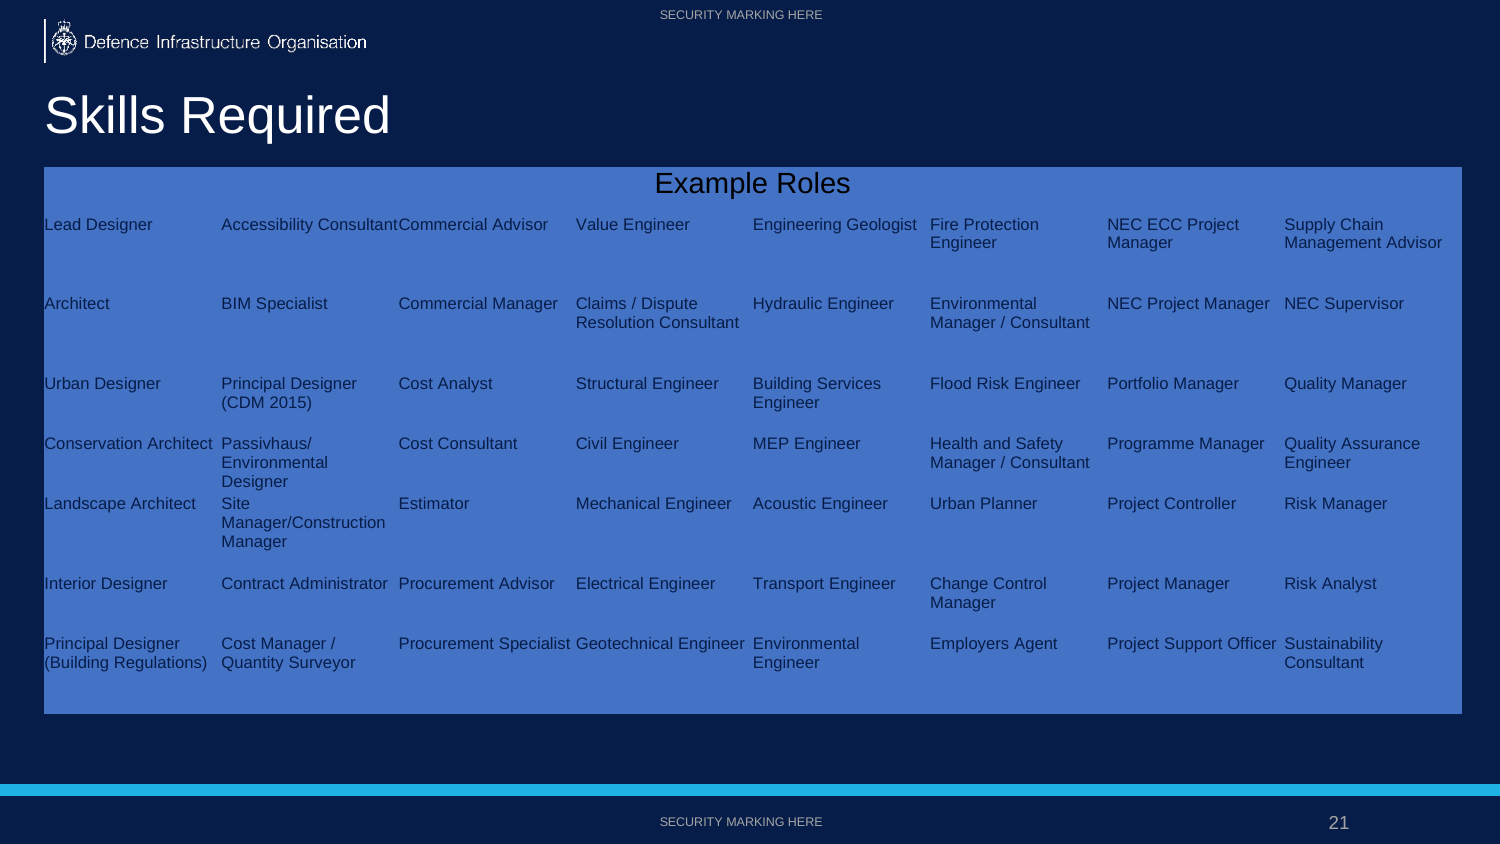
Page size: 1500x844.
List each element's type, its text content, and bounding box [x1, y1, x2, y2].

table_cell Geotechnical Engineer [576, 635, 753, 714]
table_cell Claims / Dispute Resolution Consultant [576, 295, 753, 374]
text_box [1328, 810, 1462, 833]
table_cell Environmental Engineer [753, 635, 930, 714]
table_cell BIM Specialist [221, 295, 399, 374]
table_cell Structural Engineer [576, 374, 753, 434]
table_cell Urban Designer [44, 374, 221, 434]
table_cell Accessibility Consultant [221, 215, 399, 295]
table_cell Health and Safety Manager / Consultant [930, 434, 1107, 495]
table_cell NEC Supervisor [1284, 295, 1462, 374]
table_cell Fire Protection Engineer [930, 215, 1107, 295]
table_cell Civil Engineer [576, 434, 753, 495]
table_cell Transport Engineer [753, 574, 930, 635]
table_cell Engineering Geologist [753, 215, 930, 295]
table_cell Procurement Advisor [399, 574, 576, 635]
table_cell Commercial Advisor [399, 215, 576, 295]
table_cell Principal Designer (CDM 2015) [221, 374, 399, 434]
table_cell Site Manager/Construction Manager [221, 495, 399, 574]
table_cell Portfolio Manager [1107, 374, 1284, 434]
table_cell Procurement Specialist [399, 635, 576, 714]
table_cell Employers Agent [930, 635, 1107, 714]
table_cell Hydraulic Engineer [753, 295, 930, 374]
table_cell Landscape Architect [44, 495, 221, 574]
table_cell Interior Designer [44, 574, 221, 635]
table_cell Urban Planner [930, 495, 1107, 574]
table_cell Project Controller [1107, 495, 1284, 574]
table_cell Quality Assurance Engineer [1284, 434, 1462, 495]
table_cell Passivhaus/Environmental Designer [221, 434, 399, 495]
table_cell Sustainability Consultant [1284, 635, 1462, 714]
table_cell MEP Engineer [753, 434, 930, 495]
table_cell NEC Project Manager [1107, 295, 1284, 374]
table_cell Flood Risk Engineer [930, 374, 1107, 434]
table_cell Project Support Officer [1107, 635, 1284, 714]
table_cell Architect [44, 295, 221, 374]
table_cell Building Services Engineer [753, 374, 930, 434]
table_cell Principal Designer (Building Regulations) [44, 635, 221, 714]
table_cell Value Engineer [576, 215, 753, 295]
table_cell Lead Designer [44, 215, 221, 295]
table_cell Project Manager [1107, 574, 1284, 635]
table_cell Cost Analyst [399, 374, 576, 434]
table_cell Risk Manager [1284, 495, 1462, 574]
table_cell Supply Chain Management Advisor [1284, 215, 1462, 295]
table_cell NEC ECC Project Manager [1107, 215, 1284, 295]
table_cell Mechanical Engineer [576, 495, 753, 574]
table_cell Estimator [399, 495, 576, 574]
table_cell Programme Manager [1107, 434, 1284, 495]
table_cell Electrical Engineer [576, 574, 753, 635]
table_cell Conservation Architect [44, 434, 221, 495]
table_cell Cost Consultant [399, 434, 576, 495]
table_cell Commercial Manager [399, 295, 576, 374]
table_cell Environmental Manager / Consultant [930, 295, 1107, 374]
table_cell Contract Administrator [221, 574, 399, 635]
table_cell Acoustic Engineer [753, 495, 930, 574]
table_header Example Roles [44, 167, 1462, 215]
table_cell Cost Manager / Quantity Surveyor [221, 635, 399, 714]
title Skills Required [44, 88, 1176, 167]
table_cell Quality Manager [1284, 374, 1462, 434]
table_cell Change Control Manager [930, 574, 1107, 635]
table_cell Risk Analyst [1284, 574, 1462, 635]
